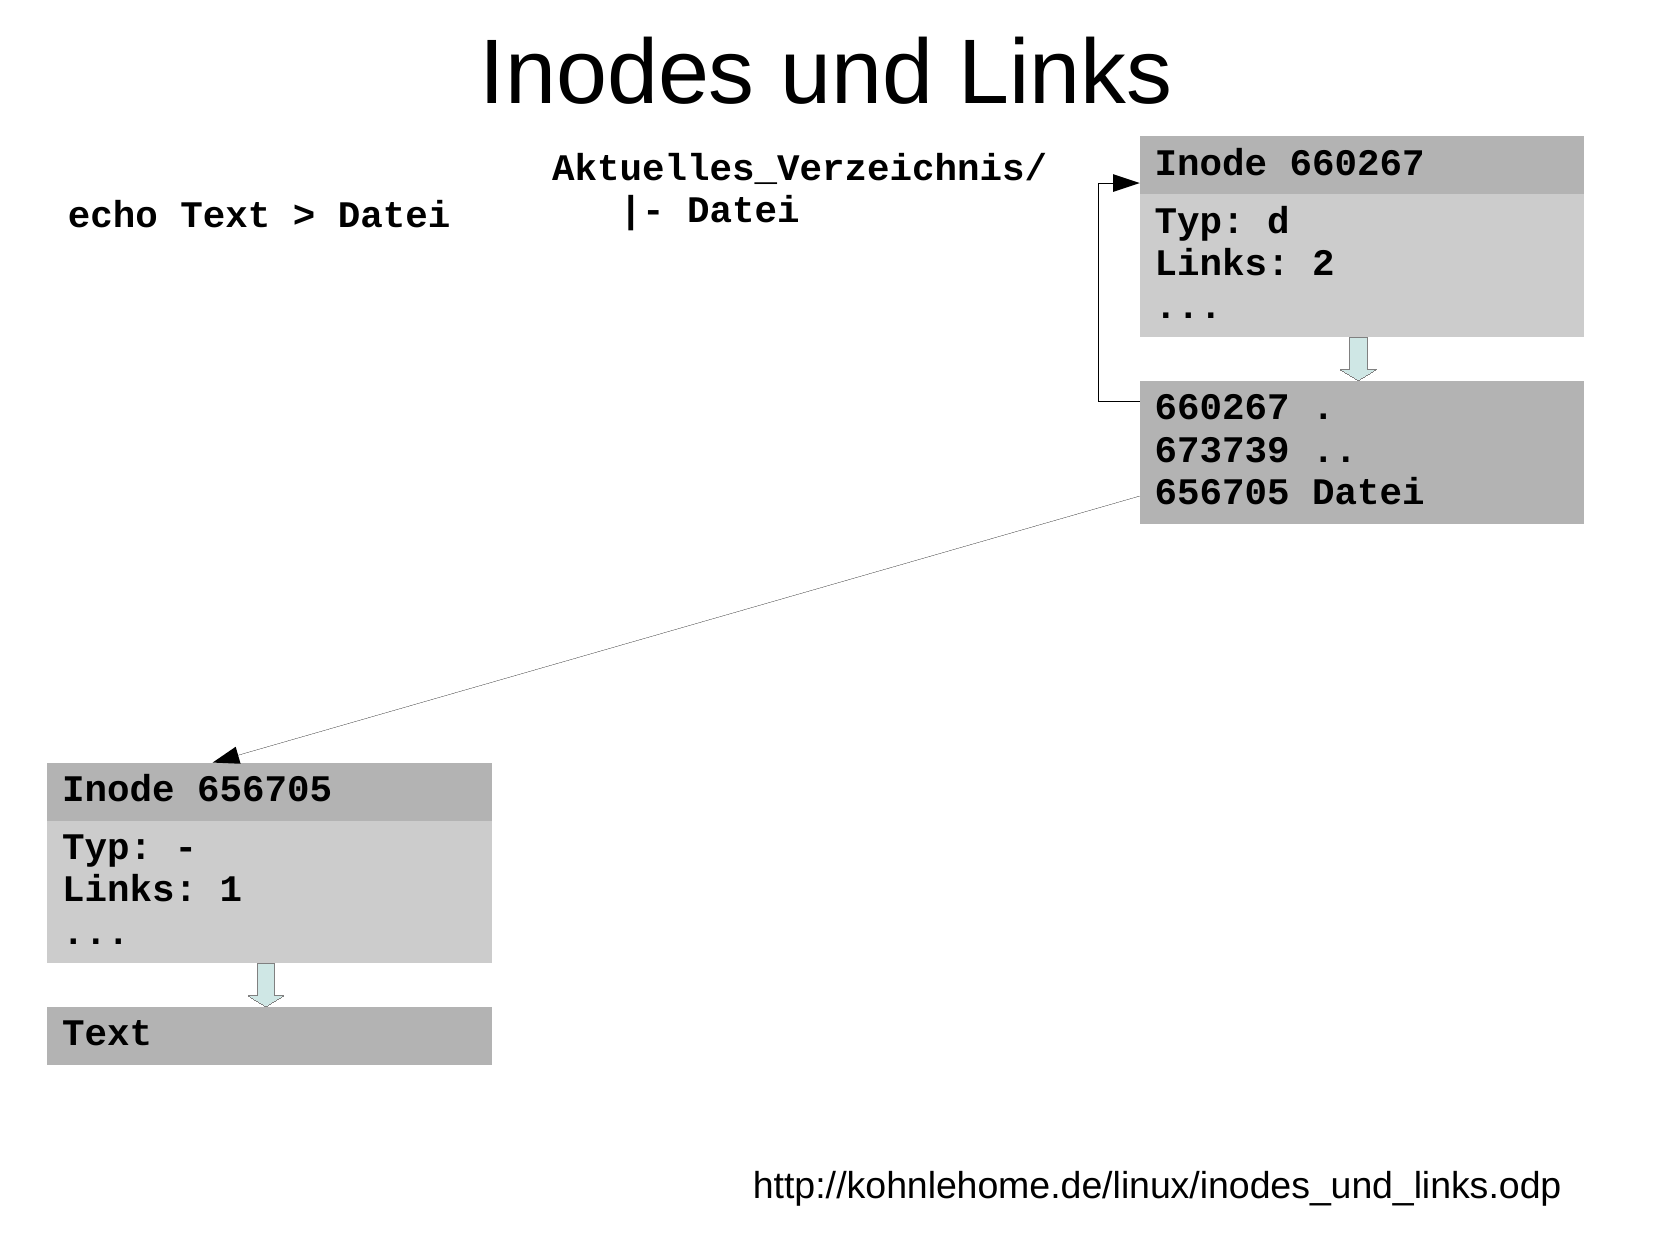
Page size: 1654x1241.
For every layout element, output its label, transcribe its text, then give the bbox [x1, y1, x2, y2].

title Inodes und Links [82, 20, 1571, 124]
text_box http://kohnlehome.de/linux/inodes_und_links.odp [738, 1157, 1577, 1215]
text_box Aktuelles_Verzeichnis/ |- Datei [537, 141, 1063, 327]
text_box [248, 963, 284, 1007]
table_header Text [47, 1007, 492, 1065]
table_cell Typ: - Links: 1 ... [47, 821, 492, 963]
table_header Inode 656705 [47, 763, 492, 821]
table_header 660267 . 673739 .. 656705 Datei [1140, 381, 1584, 524]
table_cell Typ: d Links: 2 ... [1140, 194, 1584, 337]
table_header Inode 660267 [1140, 136, 1584, 194]
text_box echo Text > Datei [53, 188, 466, 459]
text_box [1340, 337, 1377, 381]
